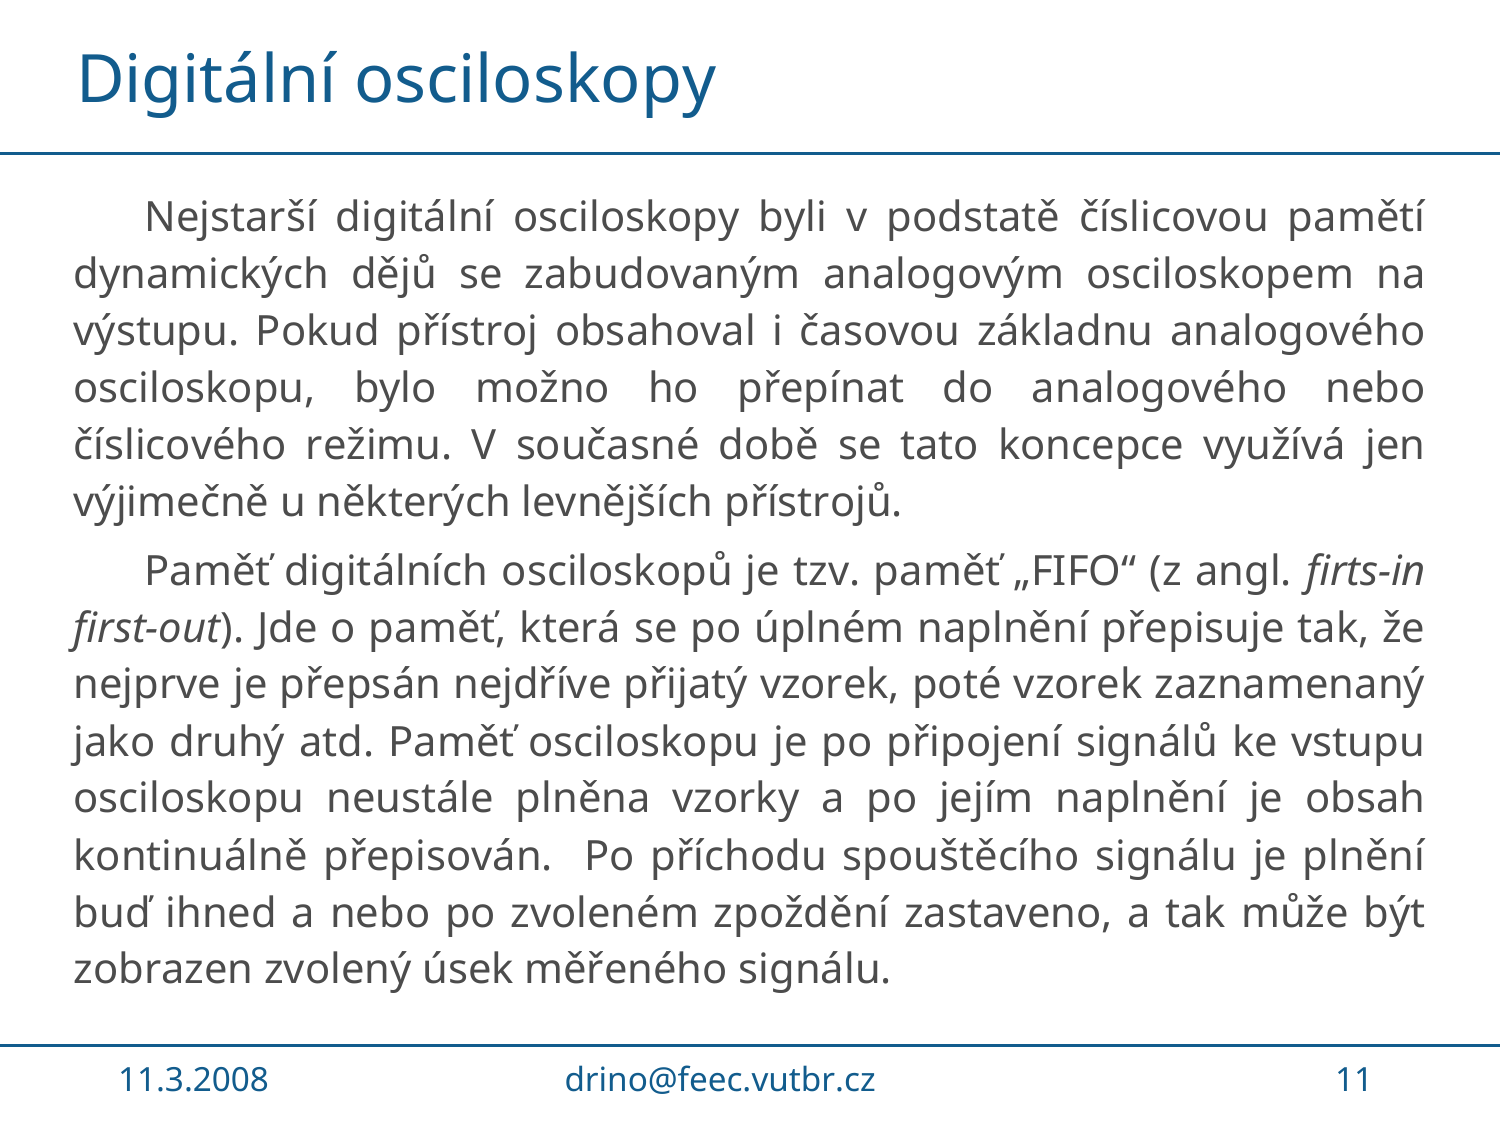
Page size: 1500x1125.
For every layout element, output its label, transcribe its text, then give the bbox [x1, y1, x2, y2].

text_box 10 [1075, 1049, 1388, 1125]
text_box Nejstarší digitální osciloskopy byli v podstatě číslicovou pamětí dynamických dějů se zabudovaným analogovým osciloskopem na výstupu. Pokud přístroj obsahoval i časovou základnu analogového osciloskopu, bylo možno ho přepínat do analogového nebo číslicového režimu. V současné době se tato koncepce využívá jen výjimečně u některých levnějších přístrojů. Paměť digitálních osciloskopů je tzv. paměť „FIFO“ (z angl. firts-in first-out). Jde o paměť, která se po úplném naplnění přepisuje tak, že nejprve je přepsán nejdříve přijatý vzorek, poté vzorek zaznamenaný jako druhý atd. Paměť osciloskopu je po připojení signálů ke vstupu osciloskopu neustále plněna vzorky a po jejím naplnění je obsah kontinuálně přepisován. Po příchodu spouštěcího signálu je plnění buď ihned a nebo po zvoleném zpoždění zastaveno, a tak může být zobrazen zvolený úsek měřeného signálu. [59, 178, 1442, 1004]
title Digitální osciloskopy [0, 0, 1500, 152]
text_box 11.3.2008 [103, 1049, 432, 1125]
text_box drino@feec.vutbr.cz [454, 1049, 987, 1125]
